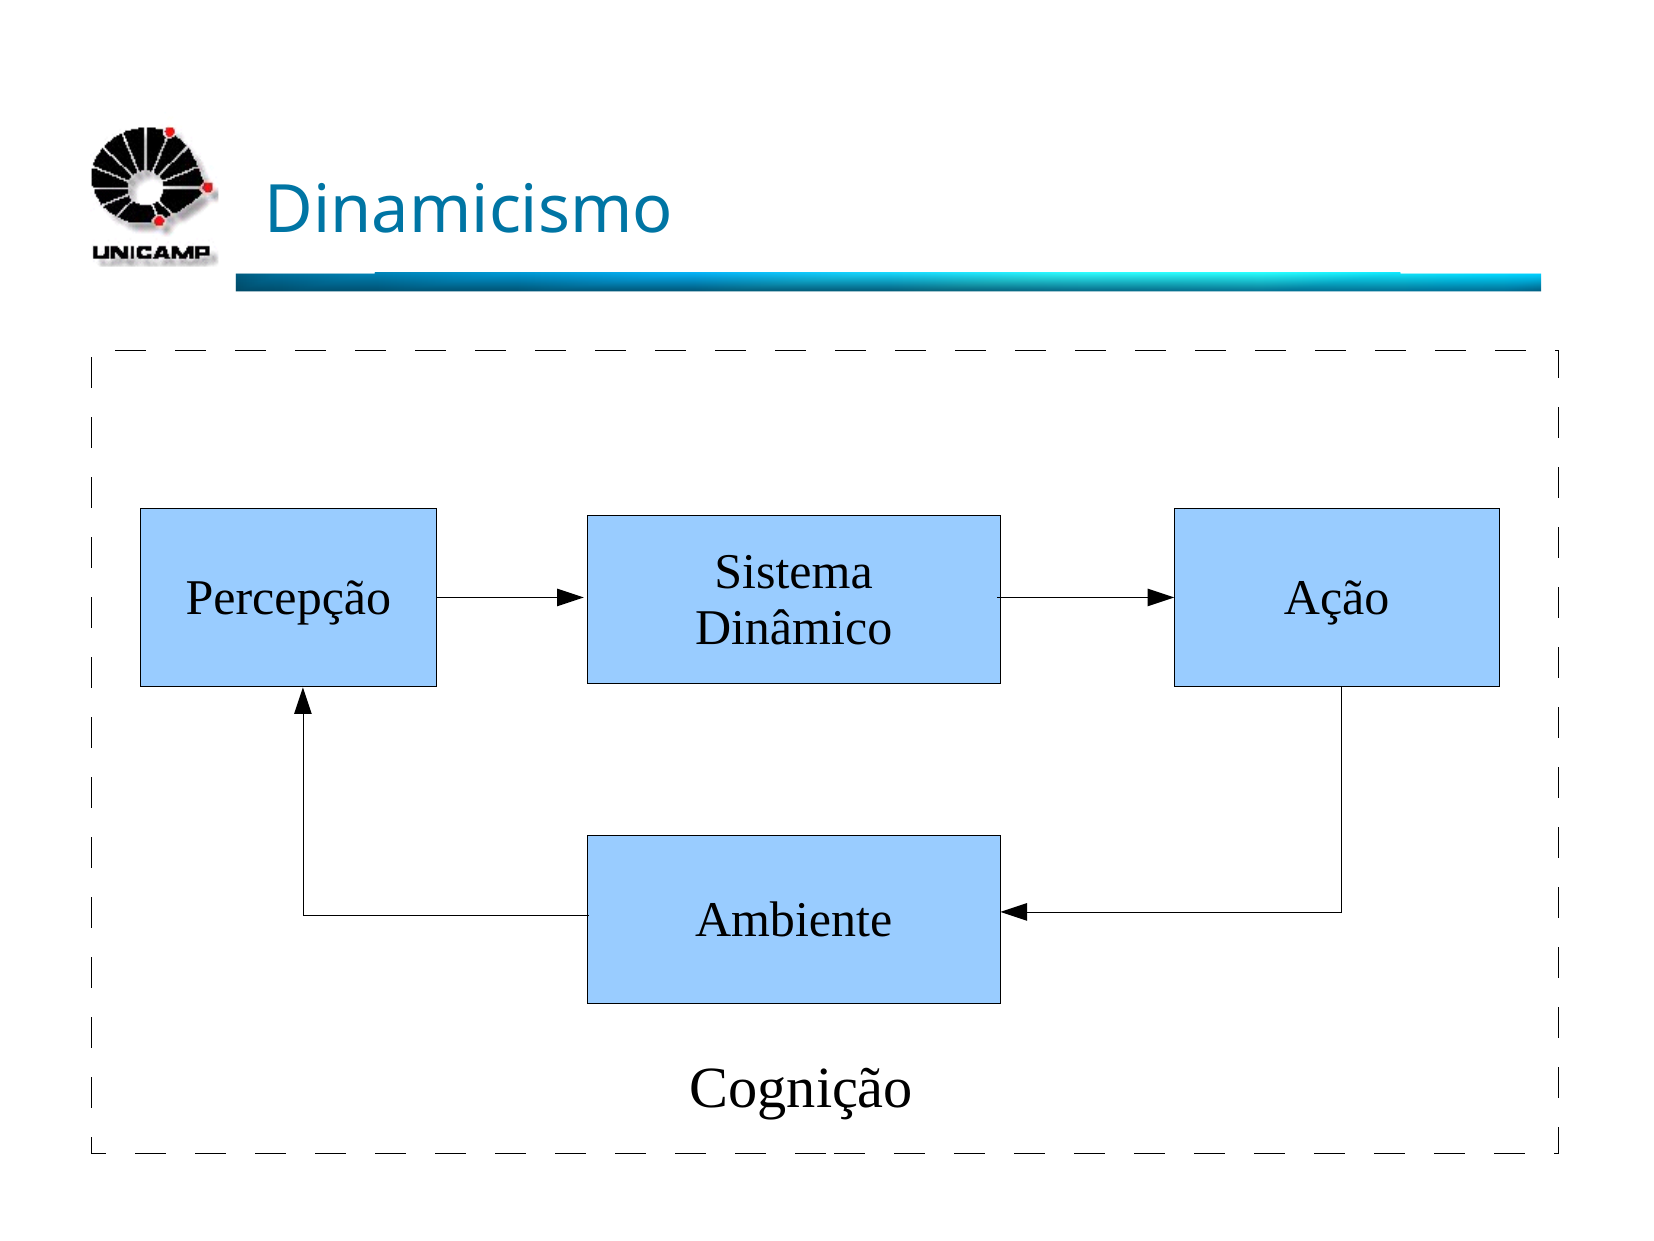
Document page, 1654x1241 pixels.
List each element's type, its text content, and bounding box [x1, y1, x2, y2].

text_box Ambiente [587, 835, 1001, 1004]
title Dinamicismo [264, 42, 1534, 250]
text_box Sistema Dinâmico [587, 515, 1001, 684]
text_box Percepção [140, 508, 437, 687]
picture [125, 272, 1654, 295]
text_box Ação [1174, 508, 1500, 687]
text_box Cognição [653, 1048, 950, 1128]
